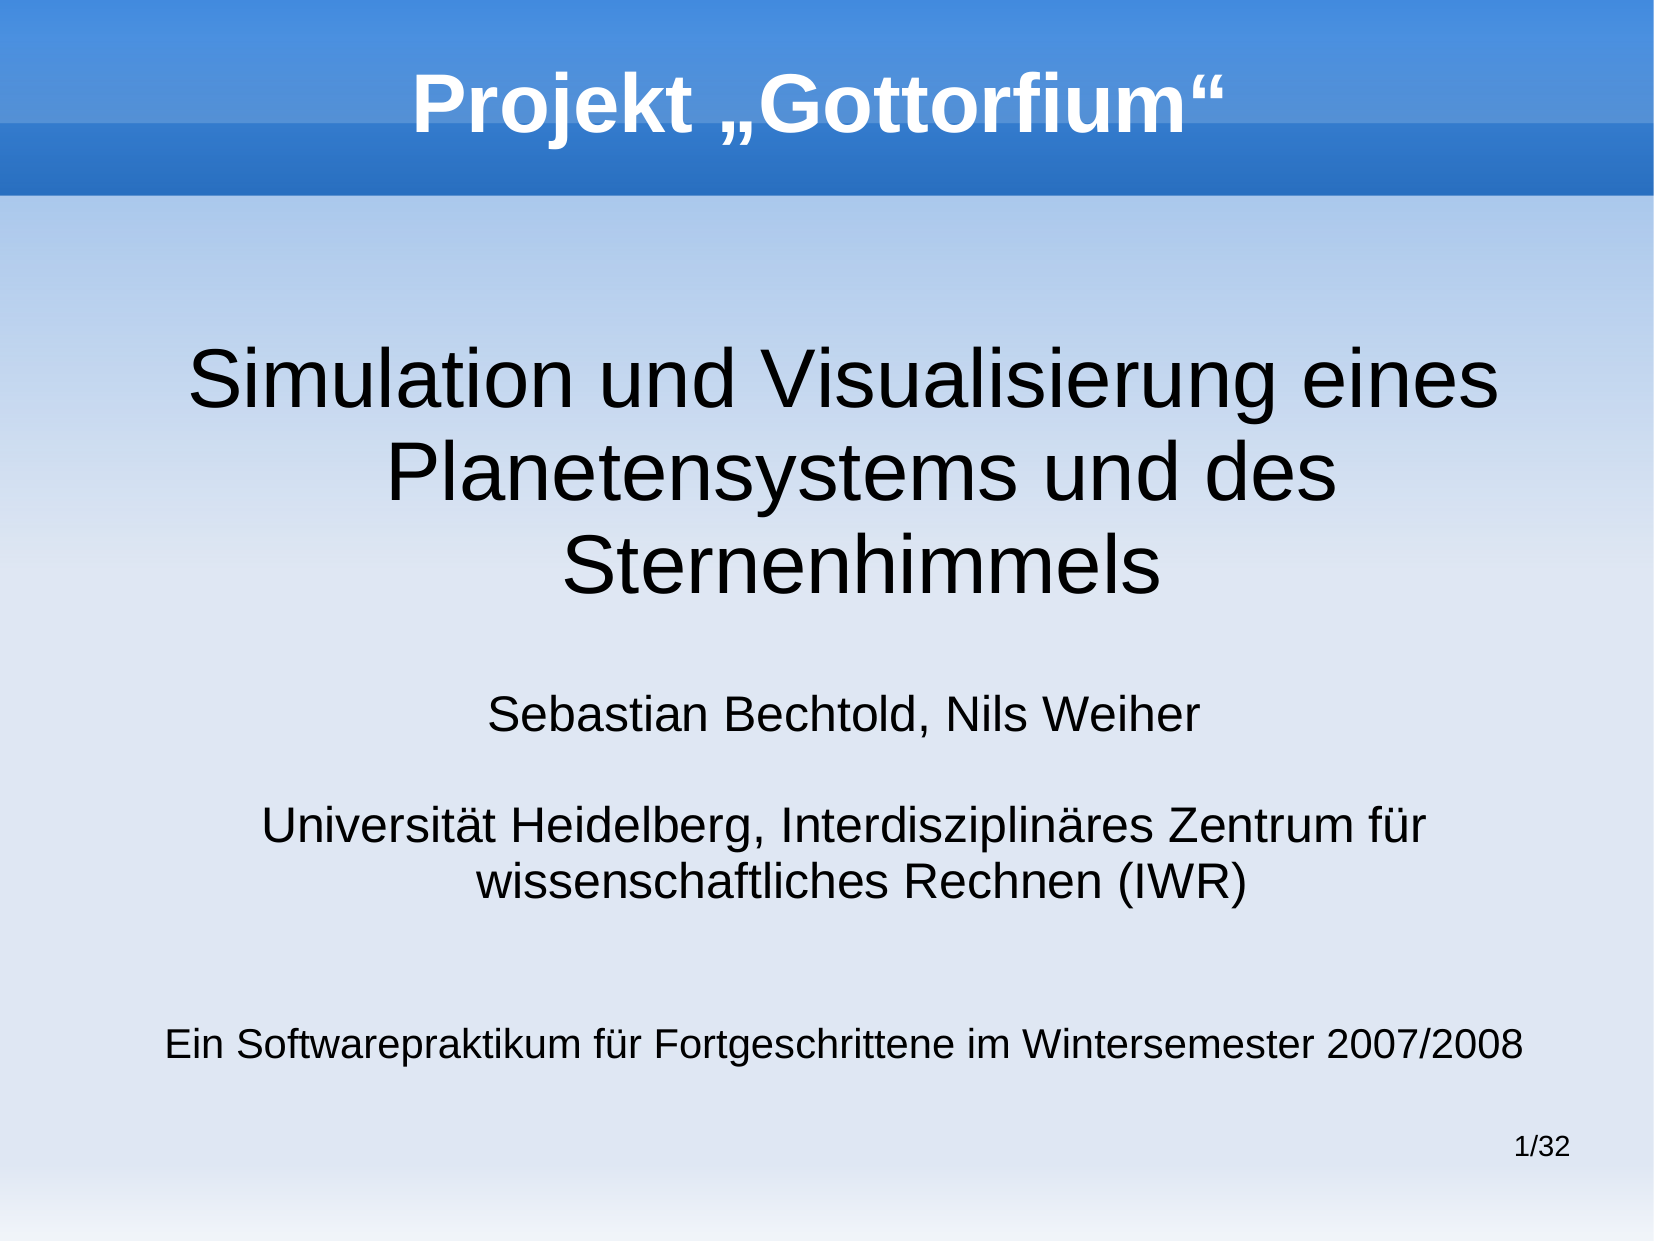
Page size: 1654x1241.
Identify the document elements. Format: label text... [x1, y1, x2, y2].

picture [0, 0, 1654, 1241]
title Projekt „Gottorfium“ [76, 0, 1565, 208]
subtitle Simulation und Visualisierung eines Planetensystems und des Sternenhimmels Sebastian Bechtold, Nils Weiher Universität Heidelberg, Interdisziplinäres Zentrum für wissenschaftliches Rechnen (IWR) Ein Softwarepraktikum für Fortgeschrittene im Wintersemester 2007/2008 [82, 297, 1571, 1102]
